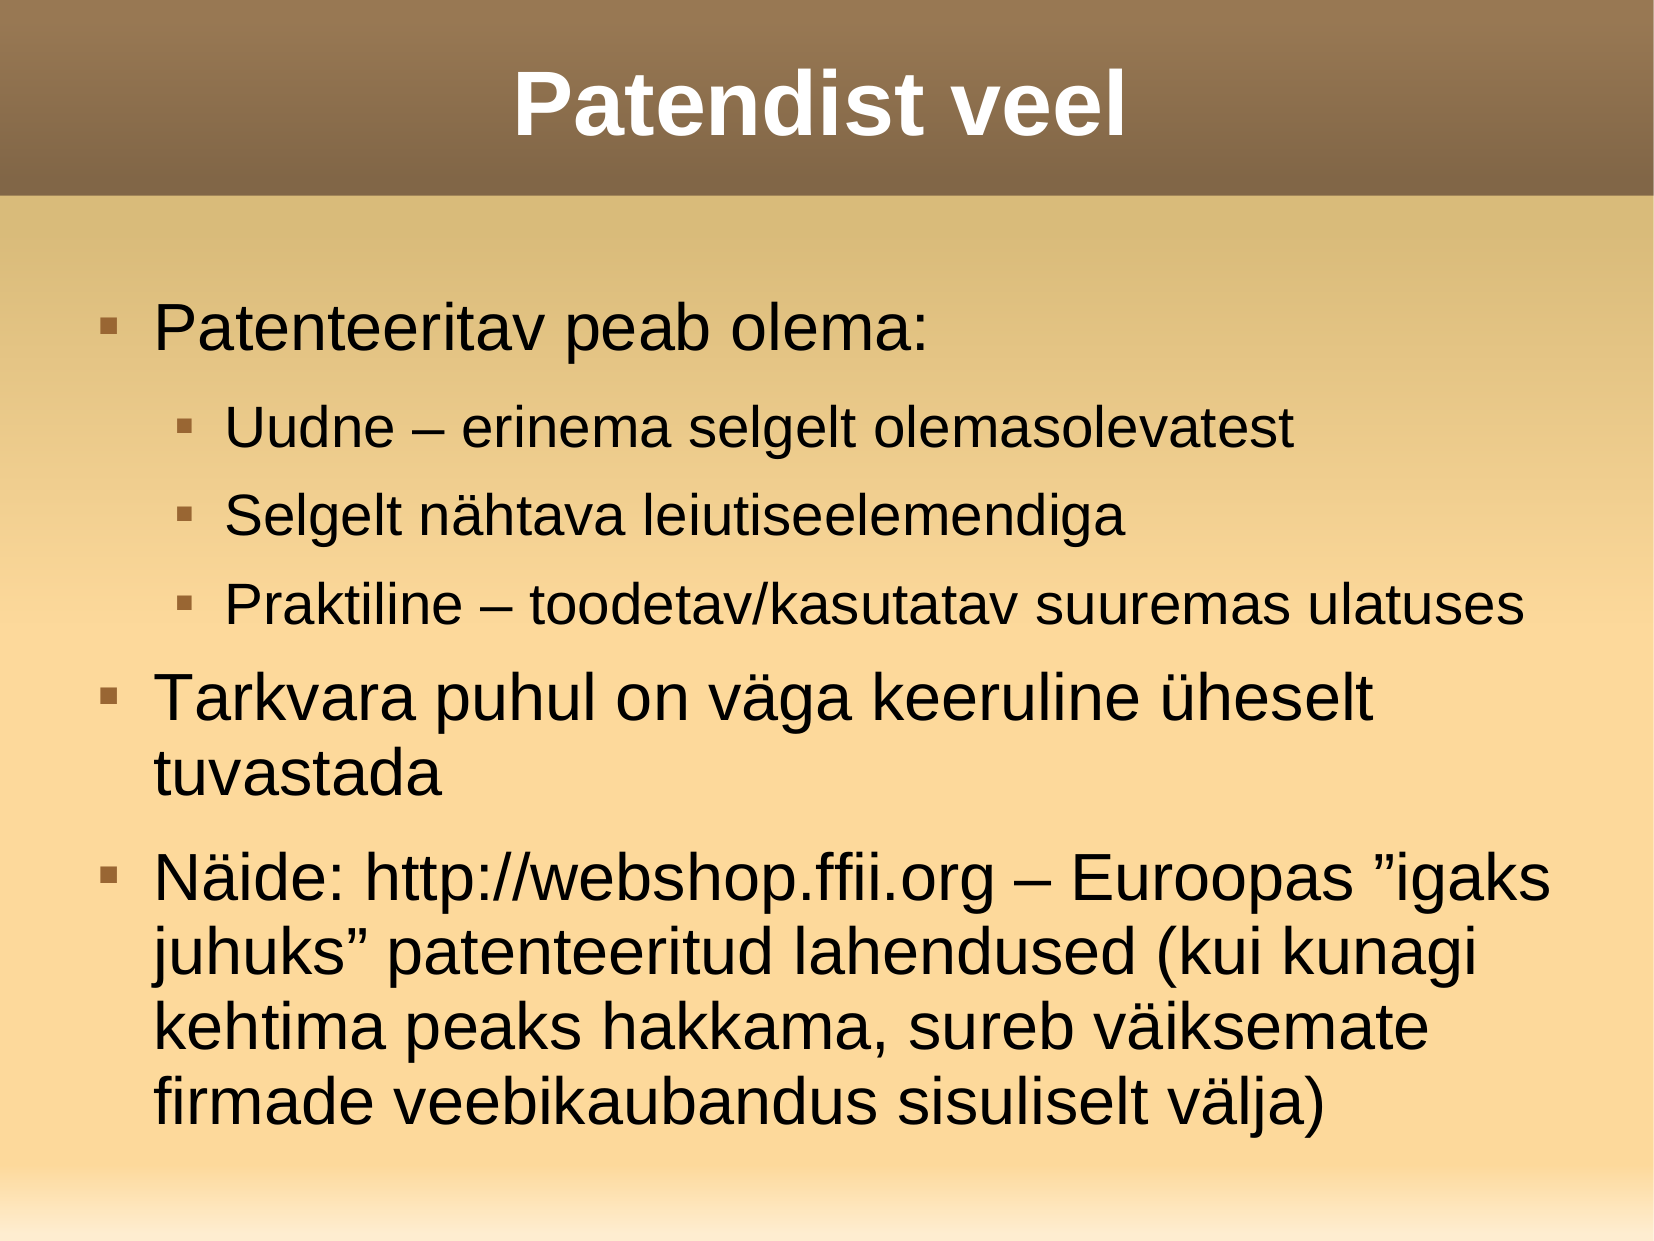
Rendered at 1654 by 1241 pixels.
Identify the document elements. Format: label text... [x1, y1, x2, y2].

list Patenteeritav peab olema: Uudne – erinema selgelt olemasolevatest Selgelt nähtava leiutiseelemendiga Praktiline – toodetav/kasutatav suuremas ulatuses Tarkvara puhul on väga keeruline üheselt tuvastada Näide: http://webshop.ffii.org – Euroopas ”igaks juhuks” patenteeritud lahendused (kui kunagi kehtima peaks hakkama, sureb väiksemate firmade veebikaubandus sisuliselt välja) [82, 290, 1571, 1139]
picture [0, 0, 1654, 1241]
title Patendist veel [76, 7, 1565, 200]
